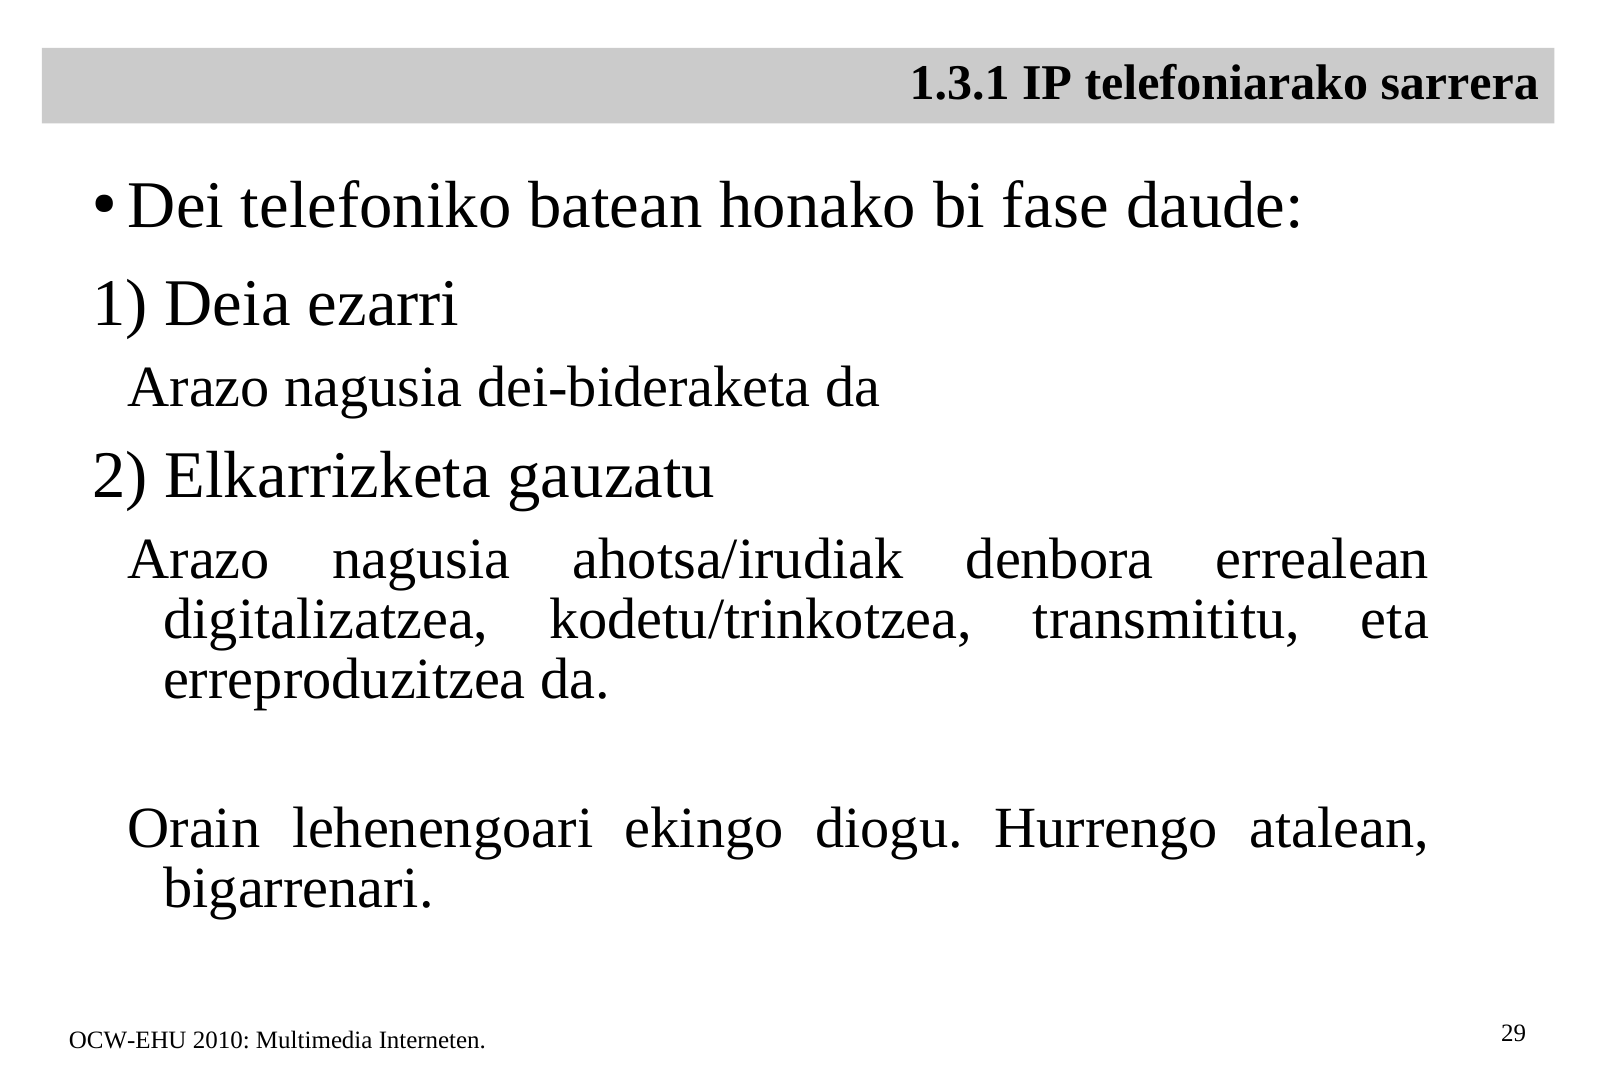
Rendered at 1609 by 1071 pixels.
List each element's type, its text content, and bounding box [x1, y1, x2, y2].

list Dei telefoniko batean honako bi fase daude: 1) Deia ezarri Arazo nagusia dei-bideraketa da 2) Elkarrizketa gauzatu Arazo nagusia ahotsa/irudiak denbora errealean digitalizatzea, kodetu/trinkotzea, transmititu, eta erreproduzitzea da. Orain lehenengoari ekingo diogu. Hurrengo atalean, bigarrenari. [41, 160, 1555, 999]
title 1.3.1 IP telefoniarako sarrera [41, 47, 1555, 124]
